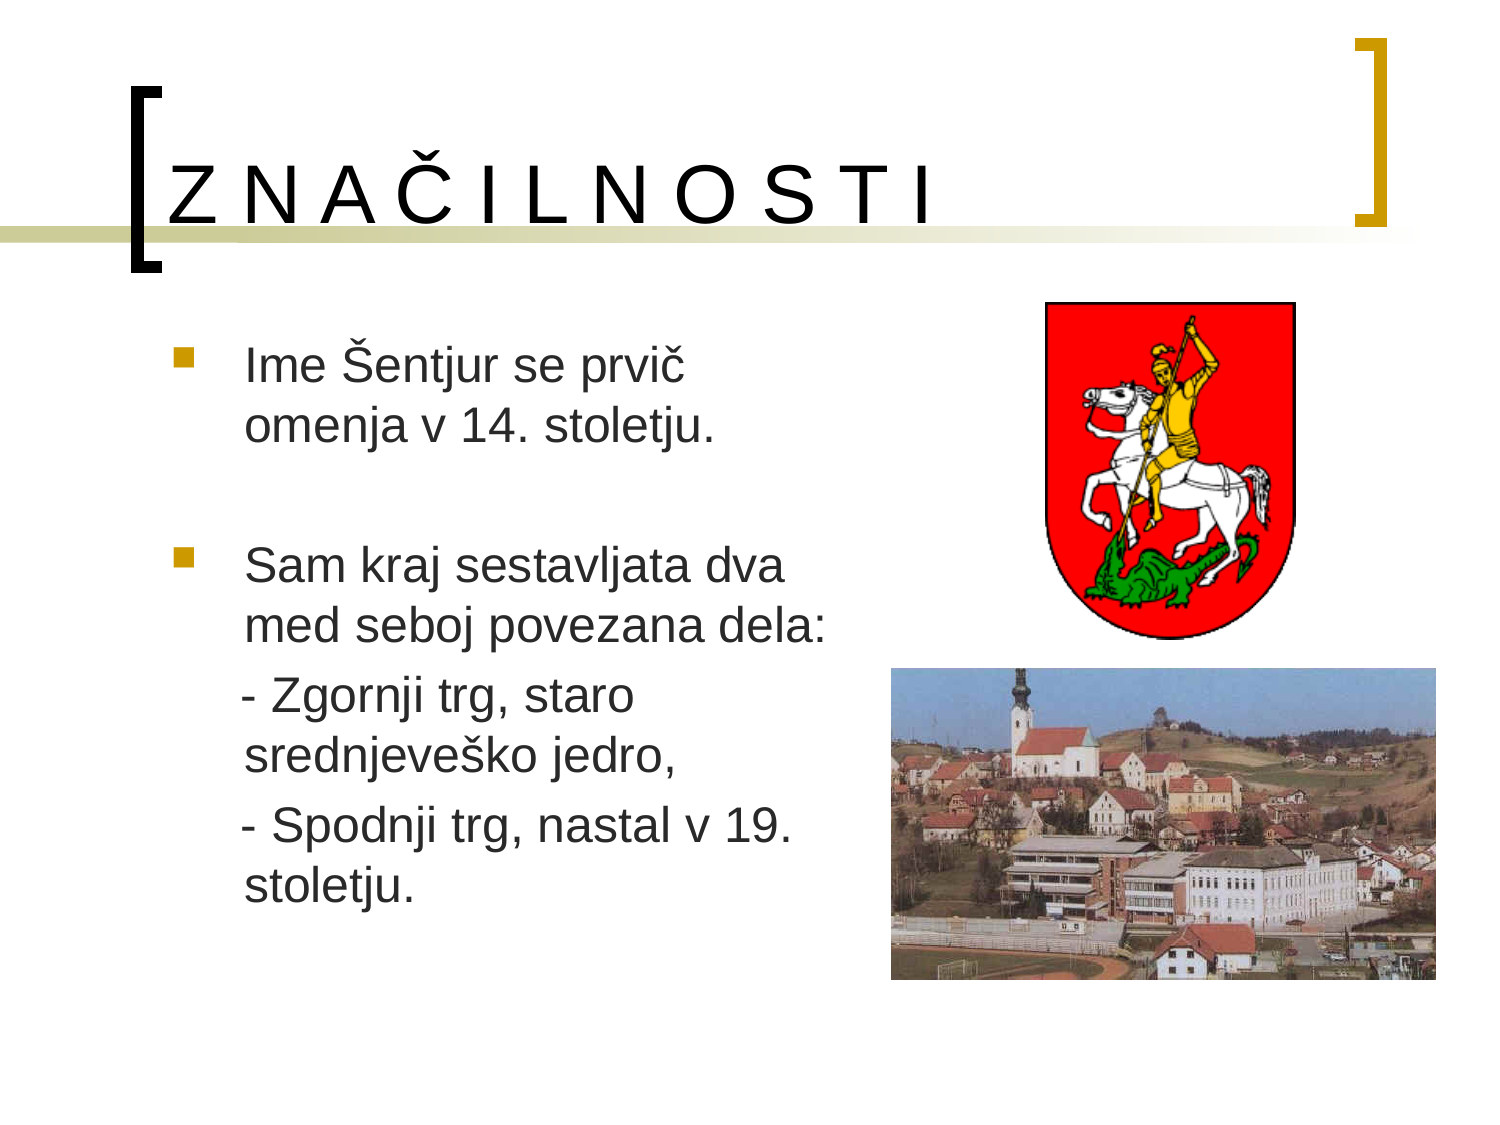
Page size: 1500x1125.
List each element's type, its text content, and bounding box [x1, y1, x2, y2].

list Ime Šentjur se prvič omenja v 14. stoletju. Sam kraj sestavljata dva med seboj povezana dela: - Zgornji trg, staro srednjeveško jedro, - Spodnji trg, nastal v 19. stoletju. [155, 324, 869, 1000]
title Z N A Č I L N O S T I [152, 15, 1328, 248]
picture [891, 668, 1436, 980]
picture [1045, 302, 1296, 641]
